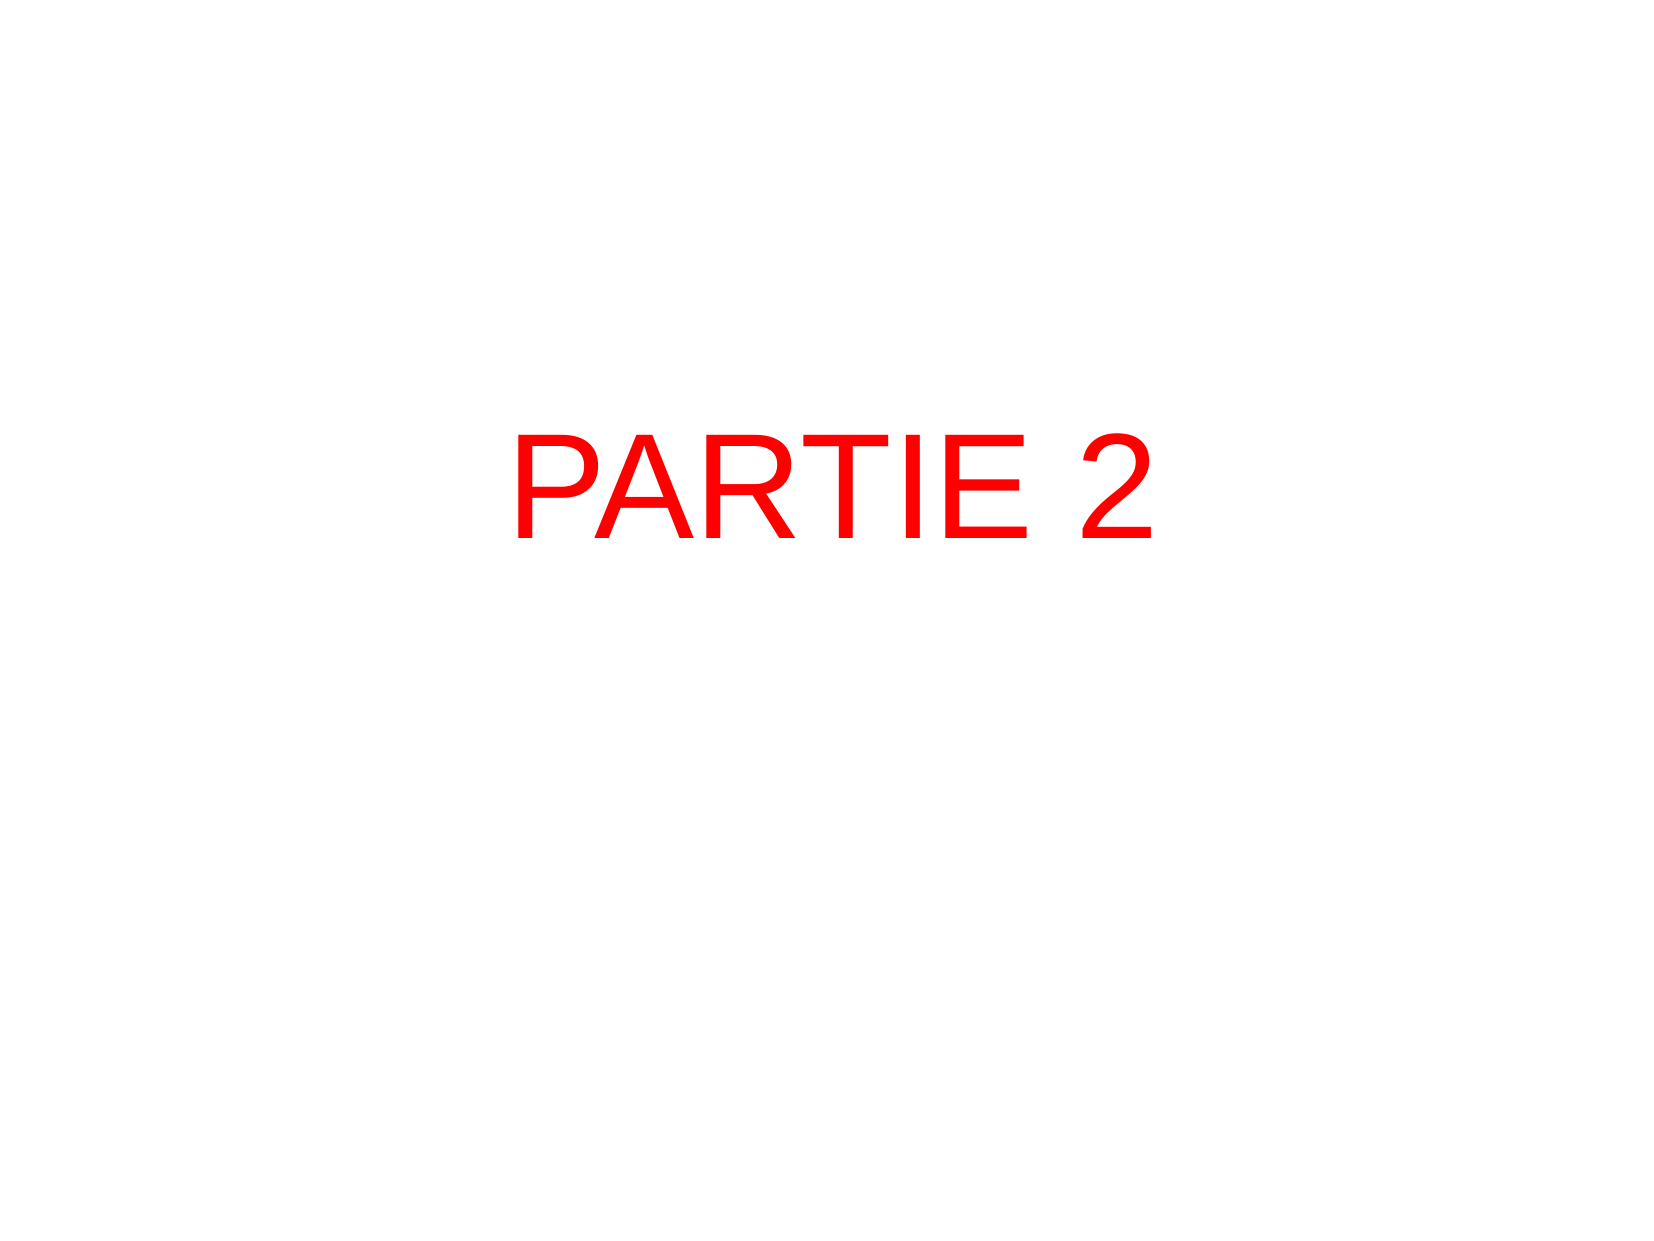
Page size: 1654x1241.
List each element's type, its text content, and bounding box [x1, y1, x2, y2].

title PARTIE 2 [88, 383, 1577, 591]
